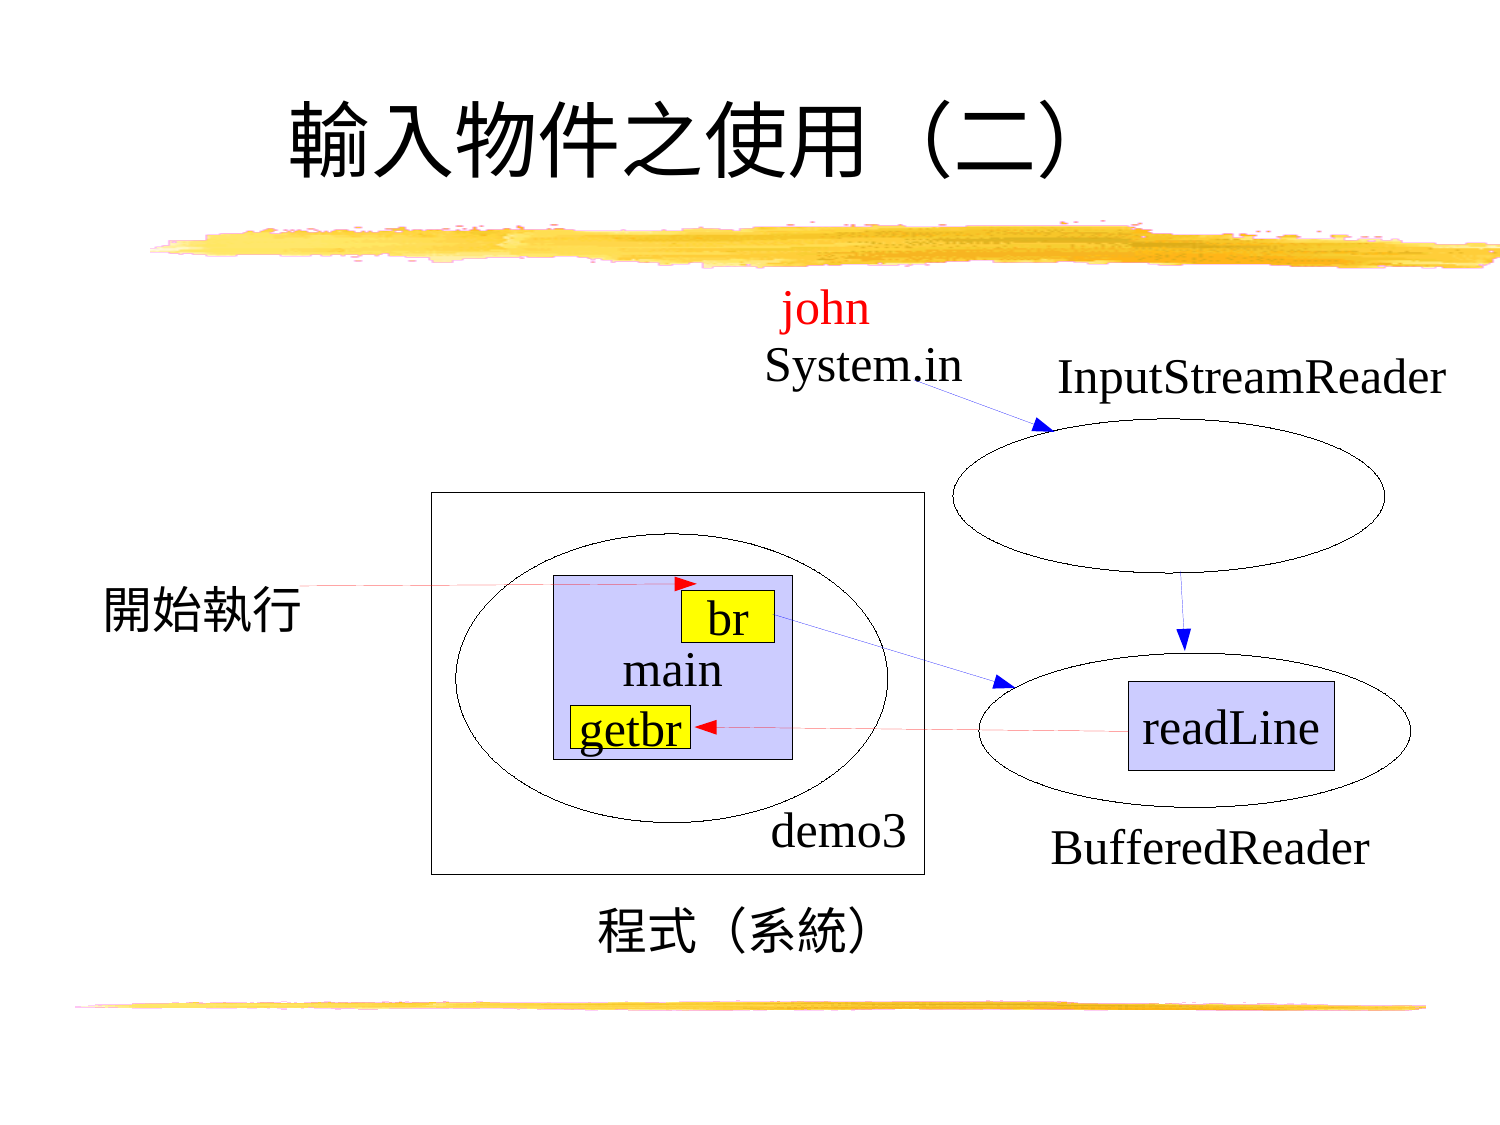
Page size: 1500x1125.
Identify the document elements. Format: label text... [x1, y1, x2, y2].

text_box main [553, 585, 793, 760]
text_box System.in [764, 332, 1009, 389]
picture [75, 999, 1426, 1013]
text_box 程式（系統） [596, 885, 898, 938]
title 輸入物件之使用（二） [66, 35, 1342, 225]
text_box getbr [570, 705, 691, 749]
text_box getbr [585, 724, 595, 736]
text_box john [781, 275, 871, 332]
text_box demo3 [770, 798, 907, 856]
text_box readLine [1128, 681, 1335, 771]
text_box br [681, 590, 775, 643]
text_box BufferedReader [1050, 815, 1370, 873]
text_box InputStreamReader [1057, 345, 1447, 402]
text_box 開始執行 [102, 564, 303, 617]
picture [150, 215, 1500, 279]
text_box main [553, 575, 793, 619]
